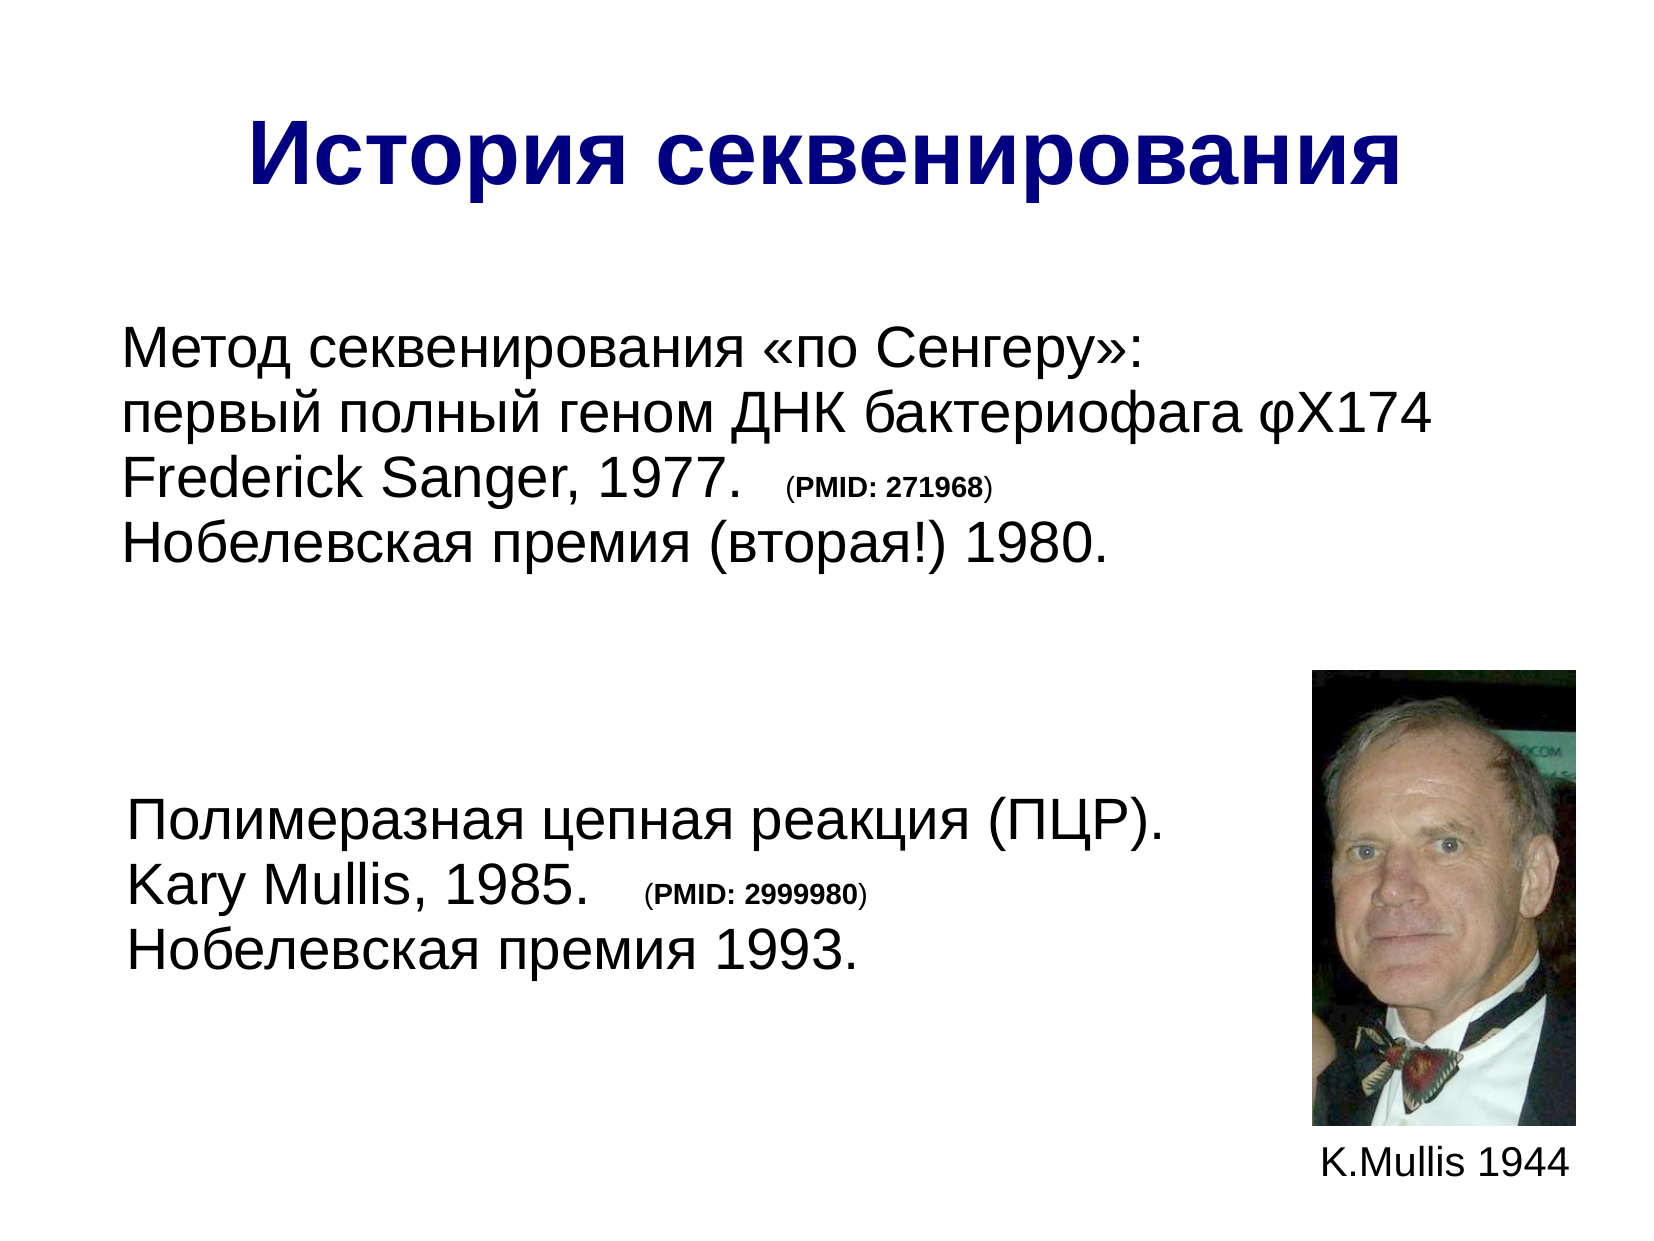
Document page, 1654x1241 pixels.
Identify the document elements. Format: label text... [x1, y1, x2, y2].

picture [1312, 670, 1576, 1126]
text_box K.Mullis 1944 [1305, 1127, 1586, 1192]
title История секвенирования [82, 49, 1571, 257]
text_box Метод секвенирования «по Сенгеру»: первый полный геном ДНК бактериофага φX174 Frederick Sanger, 1977. (PMID: 271968) Нобелевская премия (вторая!) 1980. [106, 307, 1465, 582]
text_box Полимеразная цепная реакция (ПЦР). Kary Mullis, 1985. (PMID: 2999980) Нобелевская премия 1993. [112, 779, 1193, 990]
